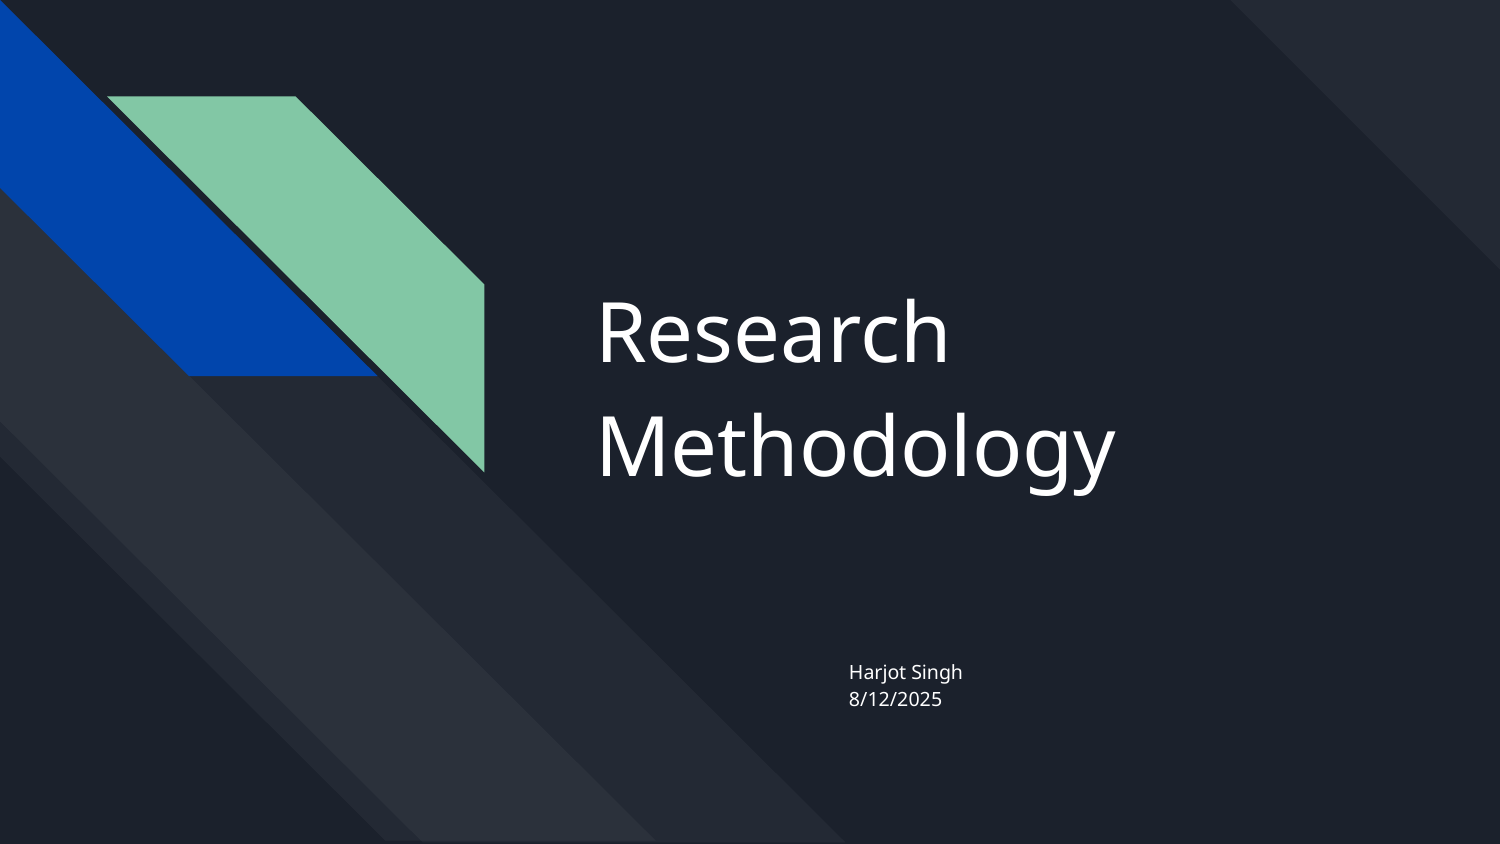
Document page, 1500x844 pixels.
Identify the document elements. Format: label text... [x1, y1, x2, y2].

title Research Methodology [580, 258, 1404, 518]
subtitle Harjot Singh 8/12/2025 [833, 643, 1404, 727]
